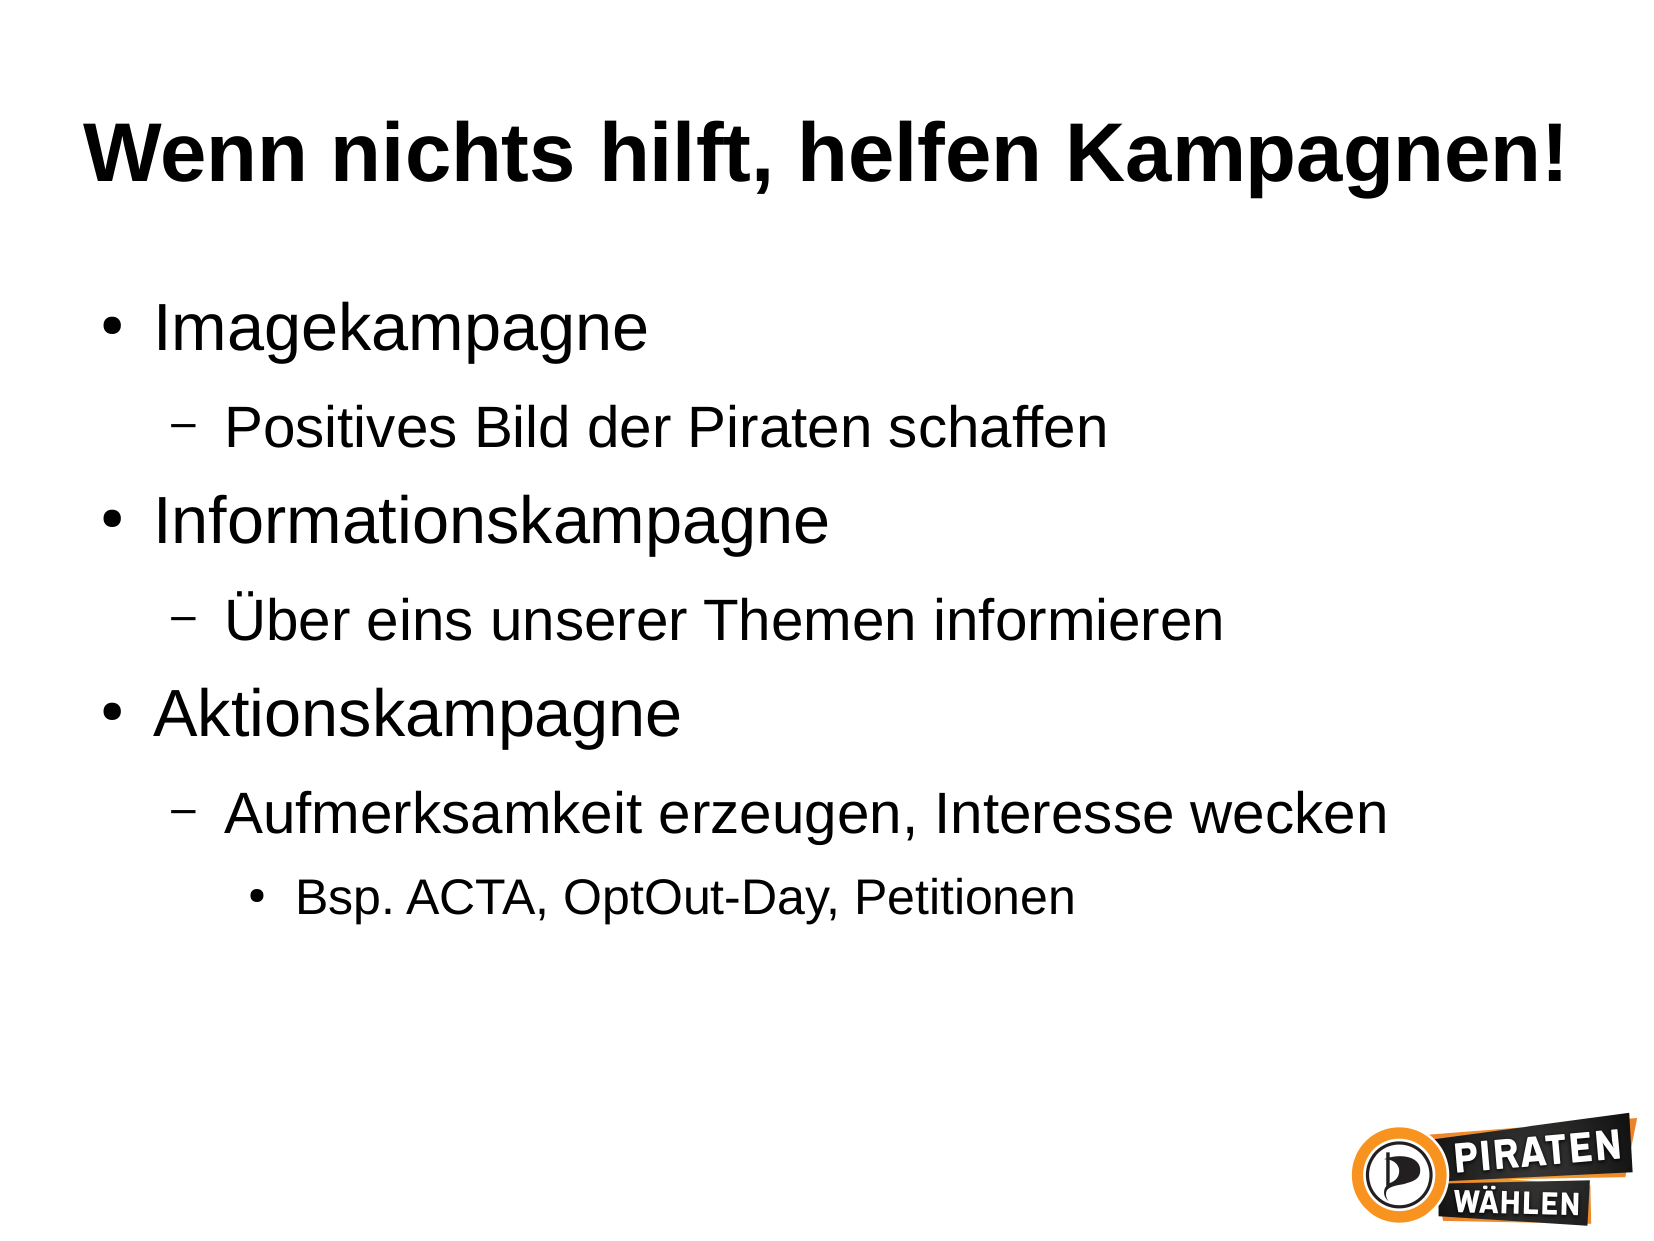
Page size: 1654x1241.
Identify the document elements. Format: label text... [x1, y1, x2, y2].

list Imagekampagne Positives Bild der Piraten schaffen Informationskampagne Über eins unserer Themen informieren Aktionskampagne Aufmerksamkeit erzeugen, Interesse wecken Bsp. ACTA, OptOut-Day, Petitionen [82, 290, 1538, 1010]
picture [1337, 1098, 1654, 1241]
title Wenn nichts hilft, helfen Kampagnen! [82, 49, 1571, 257]
